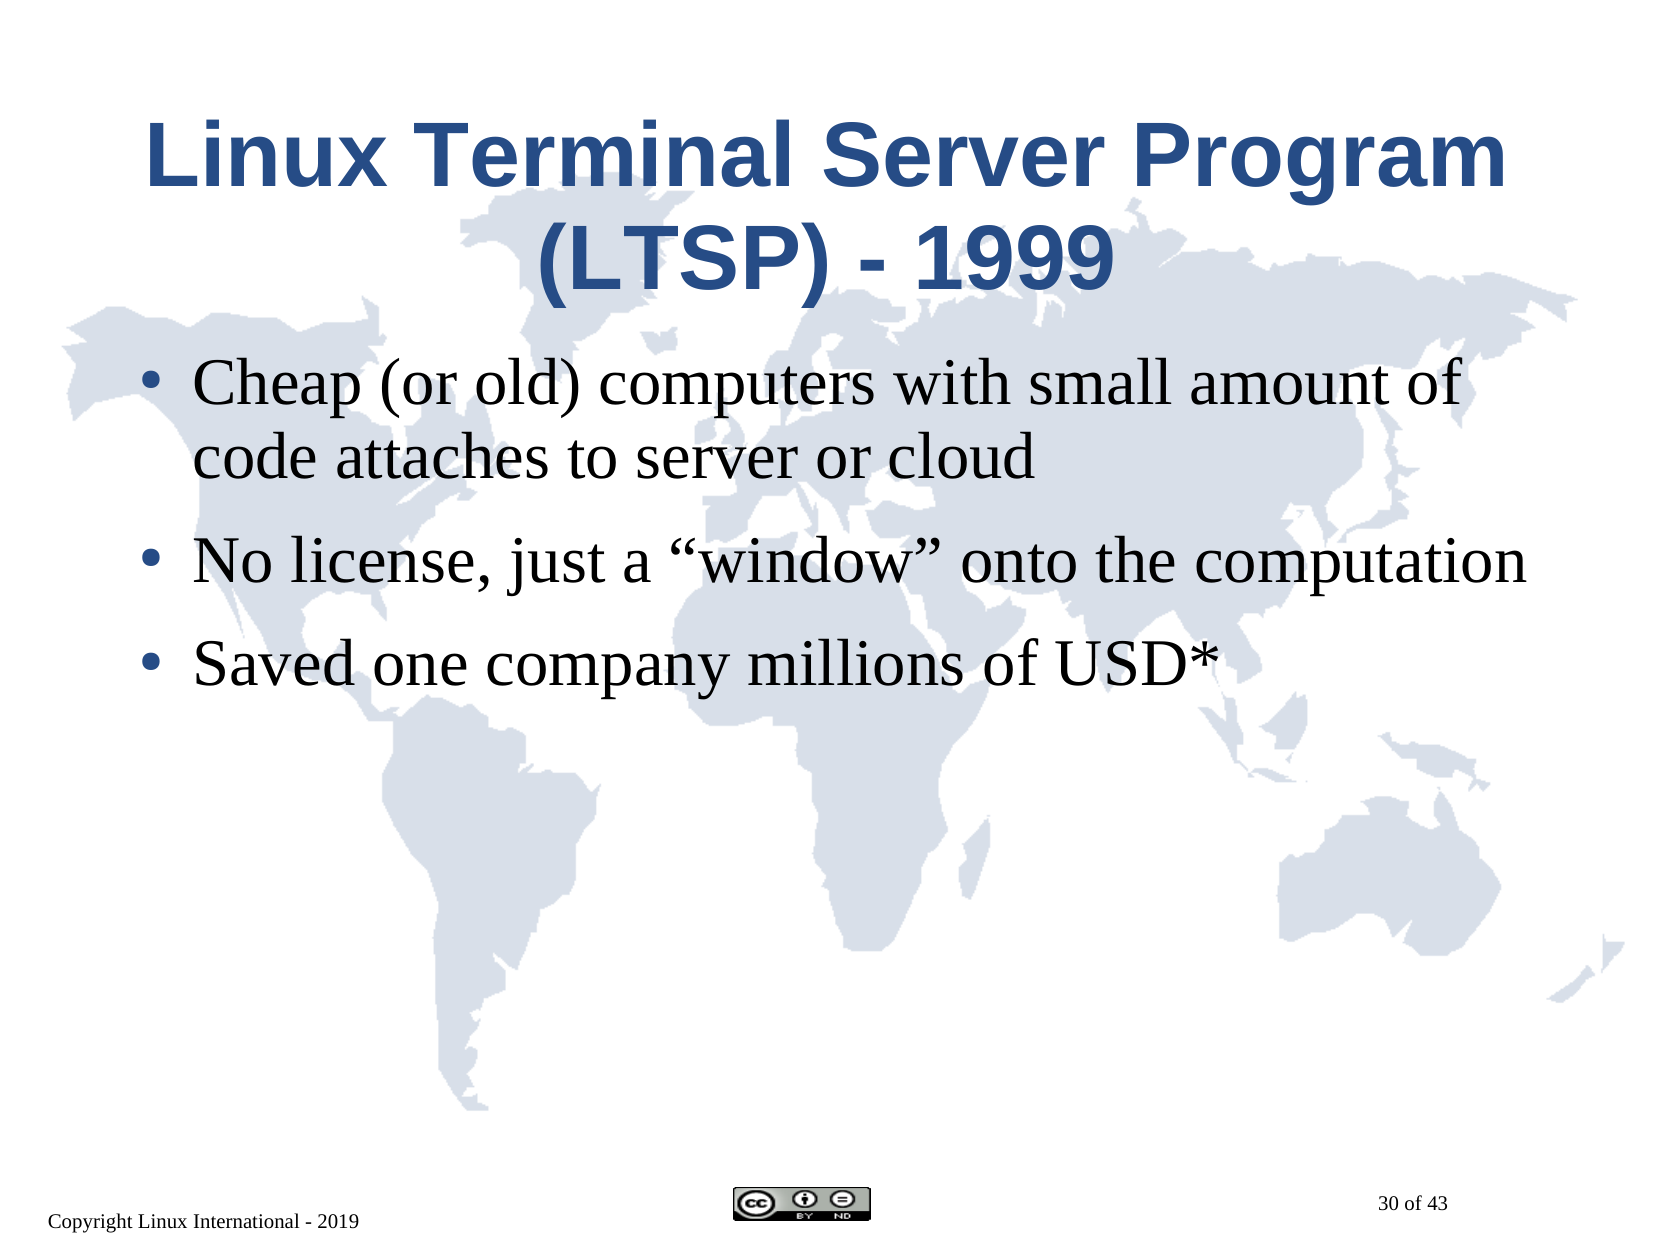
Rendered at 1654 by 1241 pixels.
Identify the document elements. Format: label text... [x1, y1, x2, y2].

title Linux Terminal Server Program (LTSP) - 1999 [121, 102, 1533, 311]
picture [37, 91, 1653, 1147]
list Cheap (or old) computers with small amount of code attaches to server or cloud No license, just a “window” onto the computation Saved one company millions of USD* [121, 344, 1533, 1065]
picture [733, 1187, 871, 1221]
